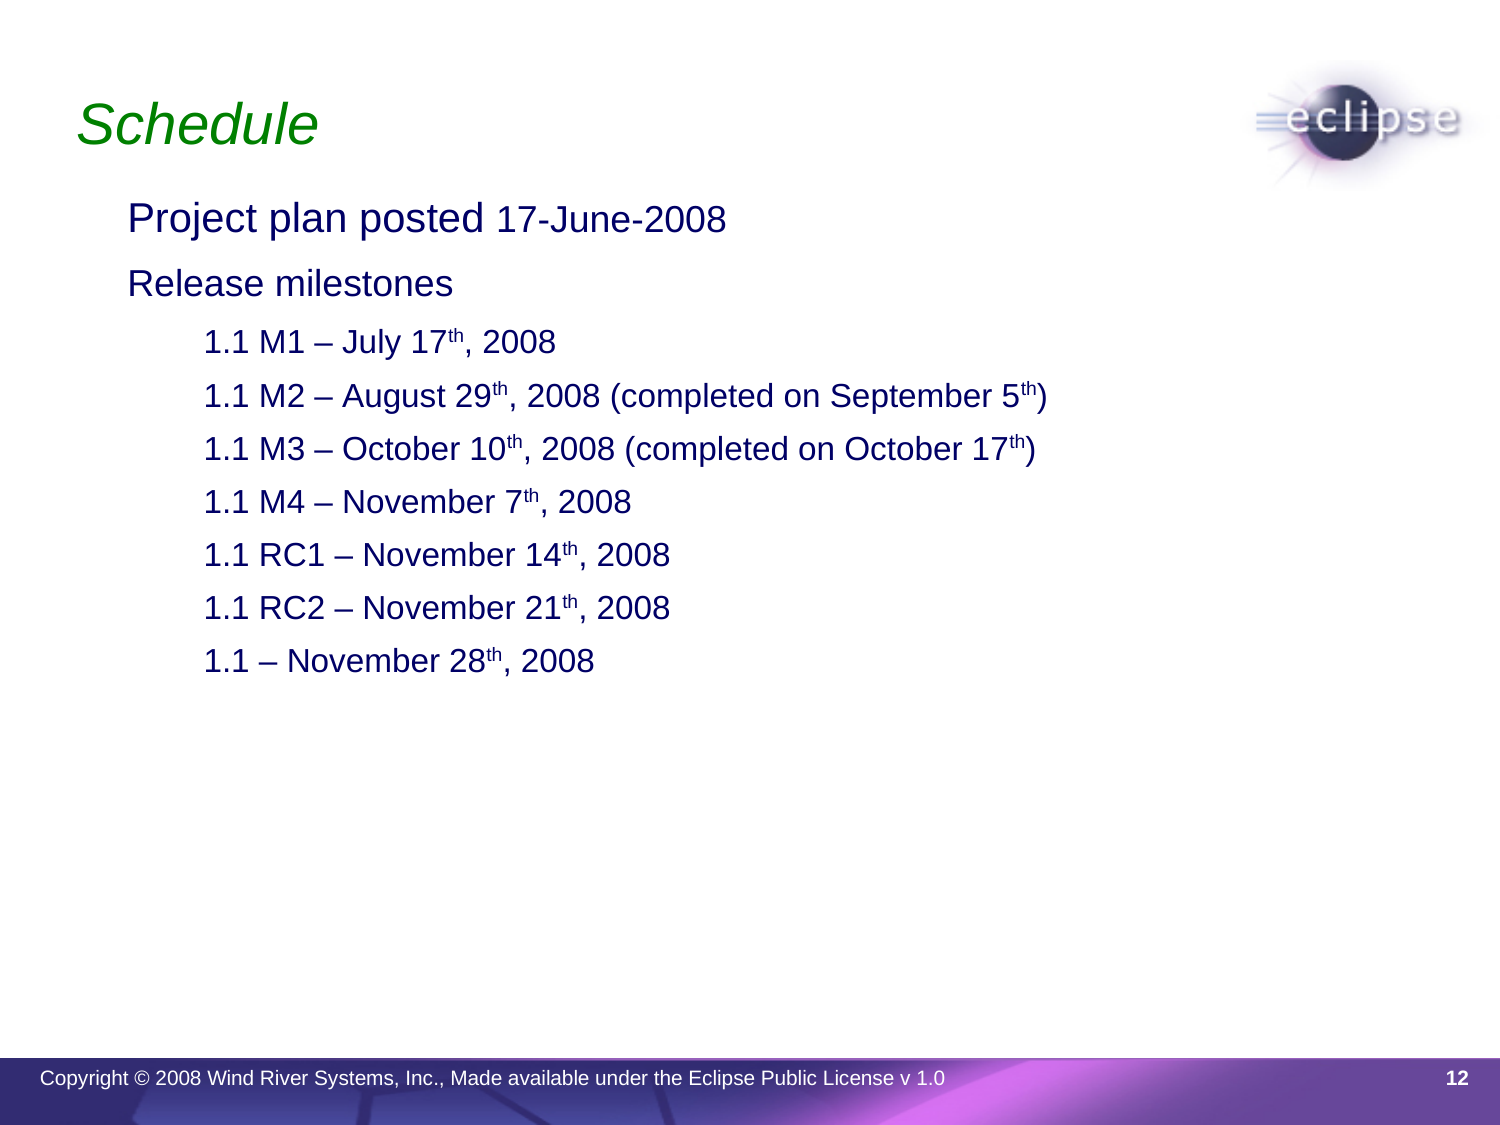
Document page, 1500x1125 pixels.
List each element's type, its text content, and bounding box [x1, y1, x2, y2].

picture [0, 1058, 1500, 1125]
text_box <number> [1133, 1059, 1484, 1100]
picture [1222, 60, 1500, 191]
list Project plan posted 17-June-2008 Release milestones 1.1 M1 – July 17th, 2008 1.1 M2 – August 29th, 2008 (completed on September 5th) 1.1 M3 – October 10th, 2008 (completed on October 17th) 1.1 M4 – November 7th, 2008 1.1 RC1 – November 14th, 2008 1.1 RC2 – November 21th, 2008 1.1 – November 28th, 2008 [112, 187, 1388, 1025]
title Schedule [26, 90, 1223, 247]
